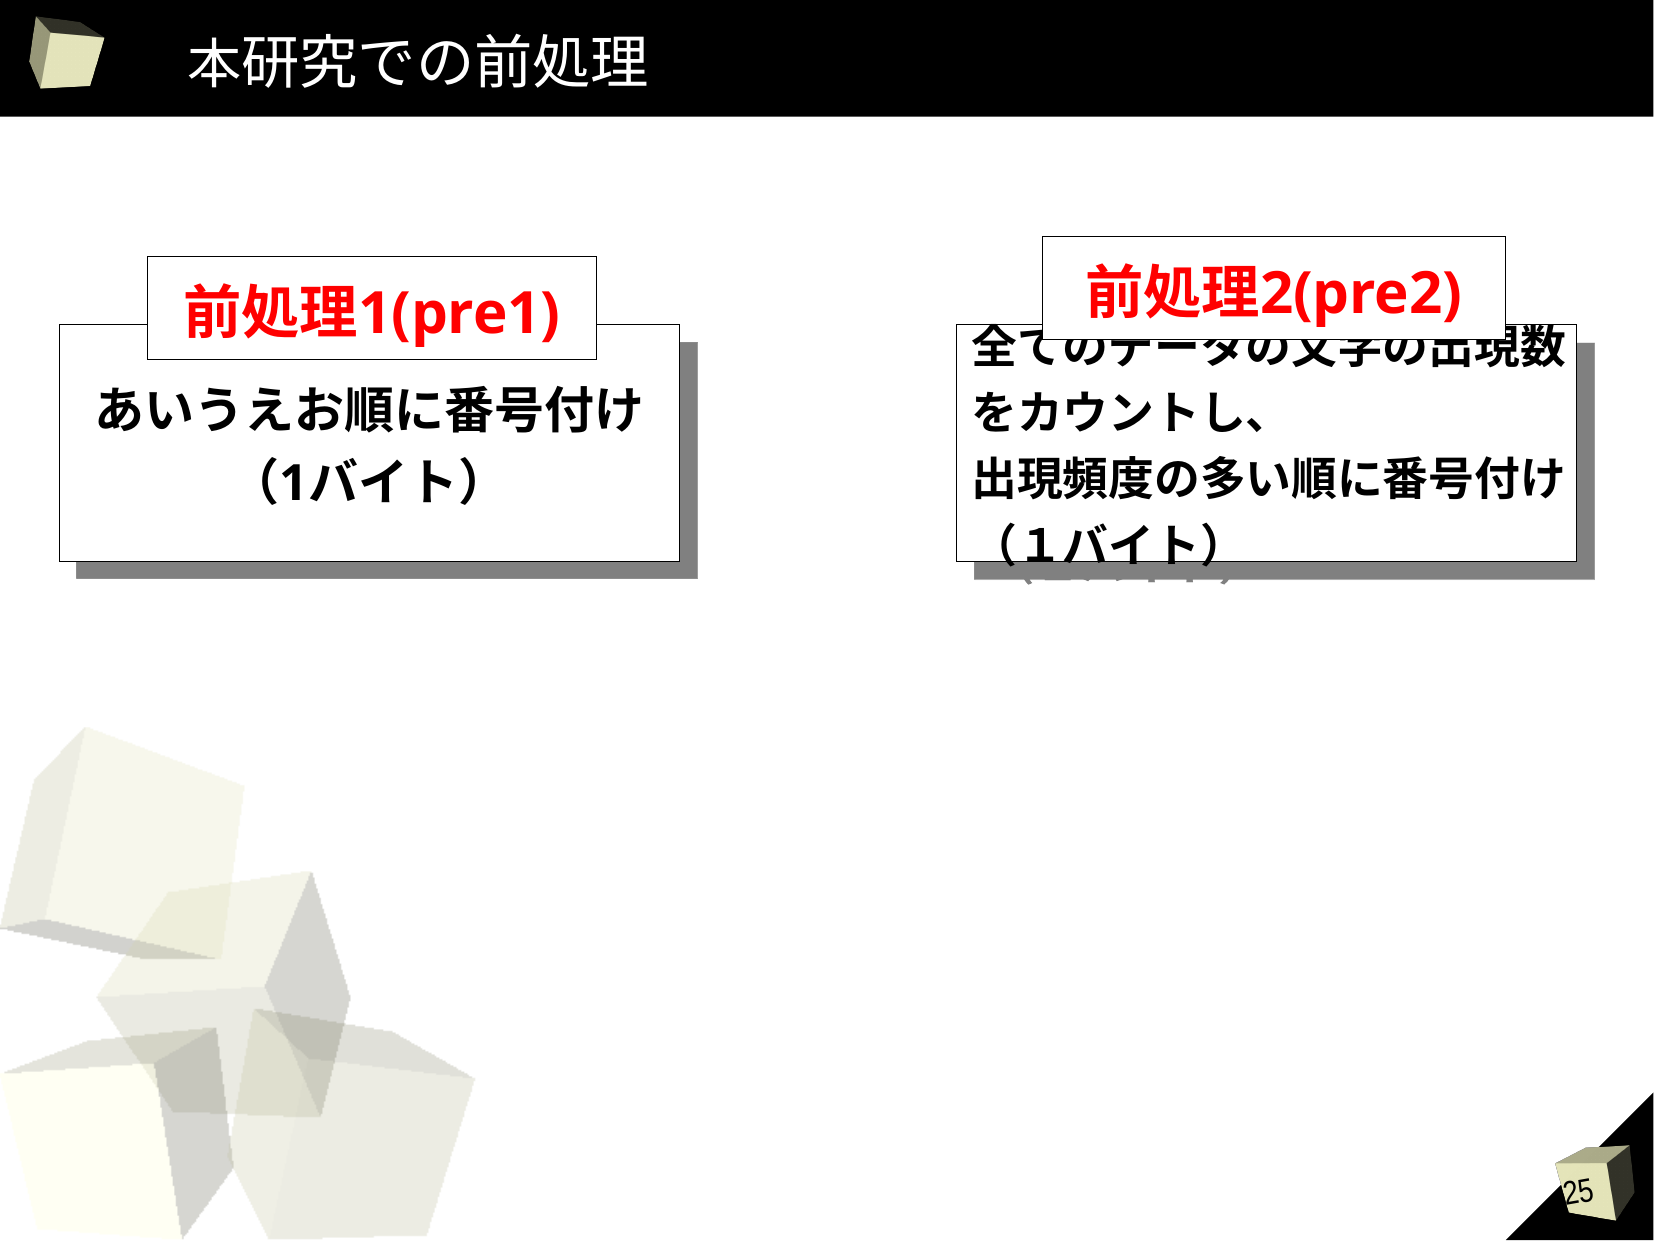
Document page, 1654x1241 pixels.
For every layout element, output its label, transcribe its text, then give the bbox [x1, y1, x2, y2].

text_box 前処理1(pre1) [147, 256, 597, 360]
picture [0, 726, 477, 1241]
text_box 全てのデータの文字の出現数 をカウントし、 出現頻度の多い順に番号付け （１バイト） [956, 324, 1577, 562]
text_box あいうえお順に番号付け （1バイト） [59, 324, 680, 562]
text_box 前処理2(pre2) [1042, 236, 1506, 340]
text_box ■本研究での前処理 [118, 8, 916, 89]
